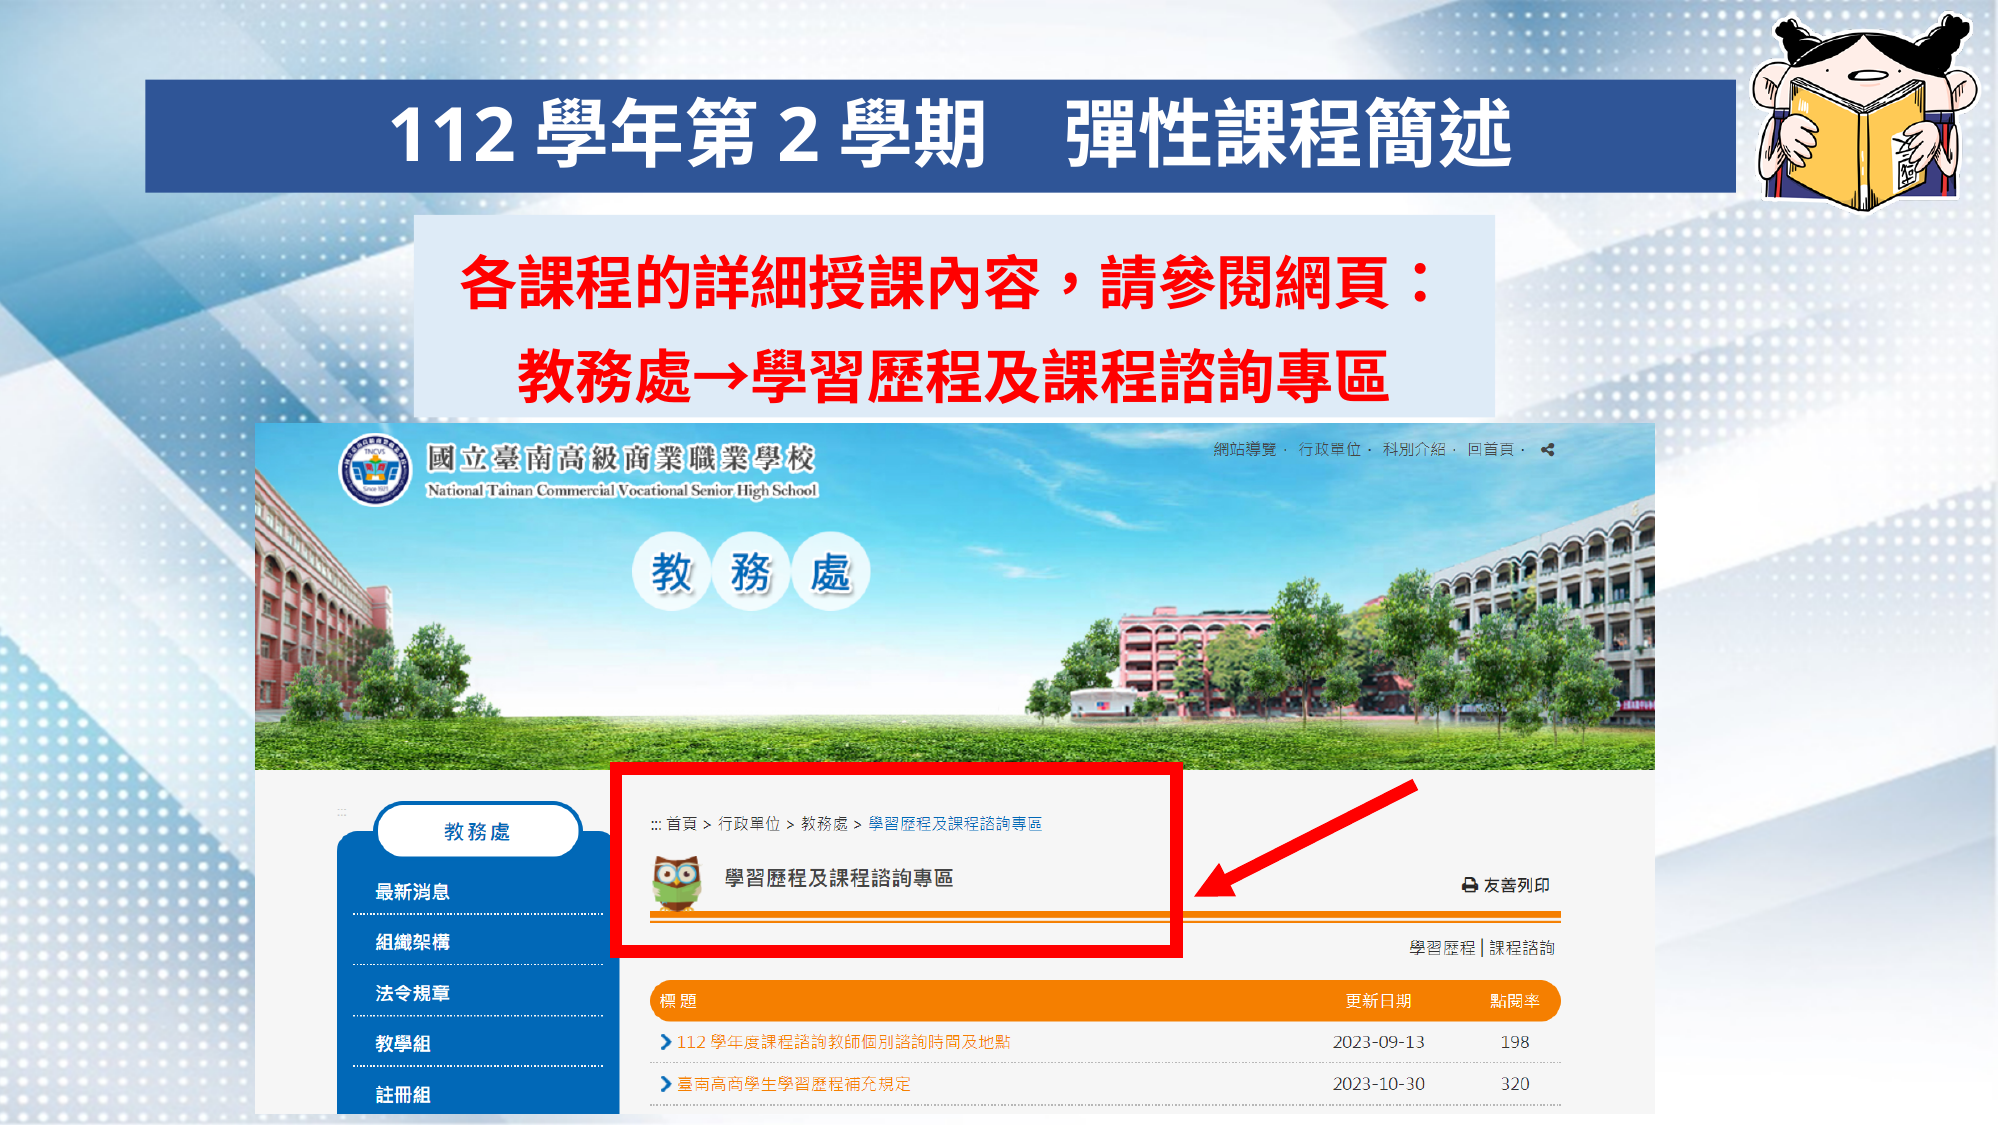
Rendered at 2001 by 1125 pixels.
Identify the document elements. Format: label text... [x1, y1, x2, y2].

text_box 112學年第2學期 彈性課程簡述 [145, 79, 1730, 193]
picture [0, 0, 1998, 1125]
text_box 各課程的詳細授課內容，請參閱網頁： 教務處→學習歷程及課程諮詢專區 [413, 214, 1496, 418]
